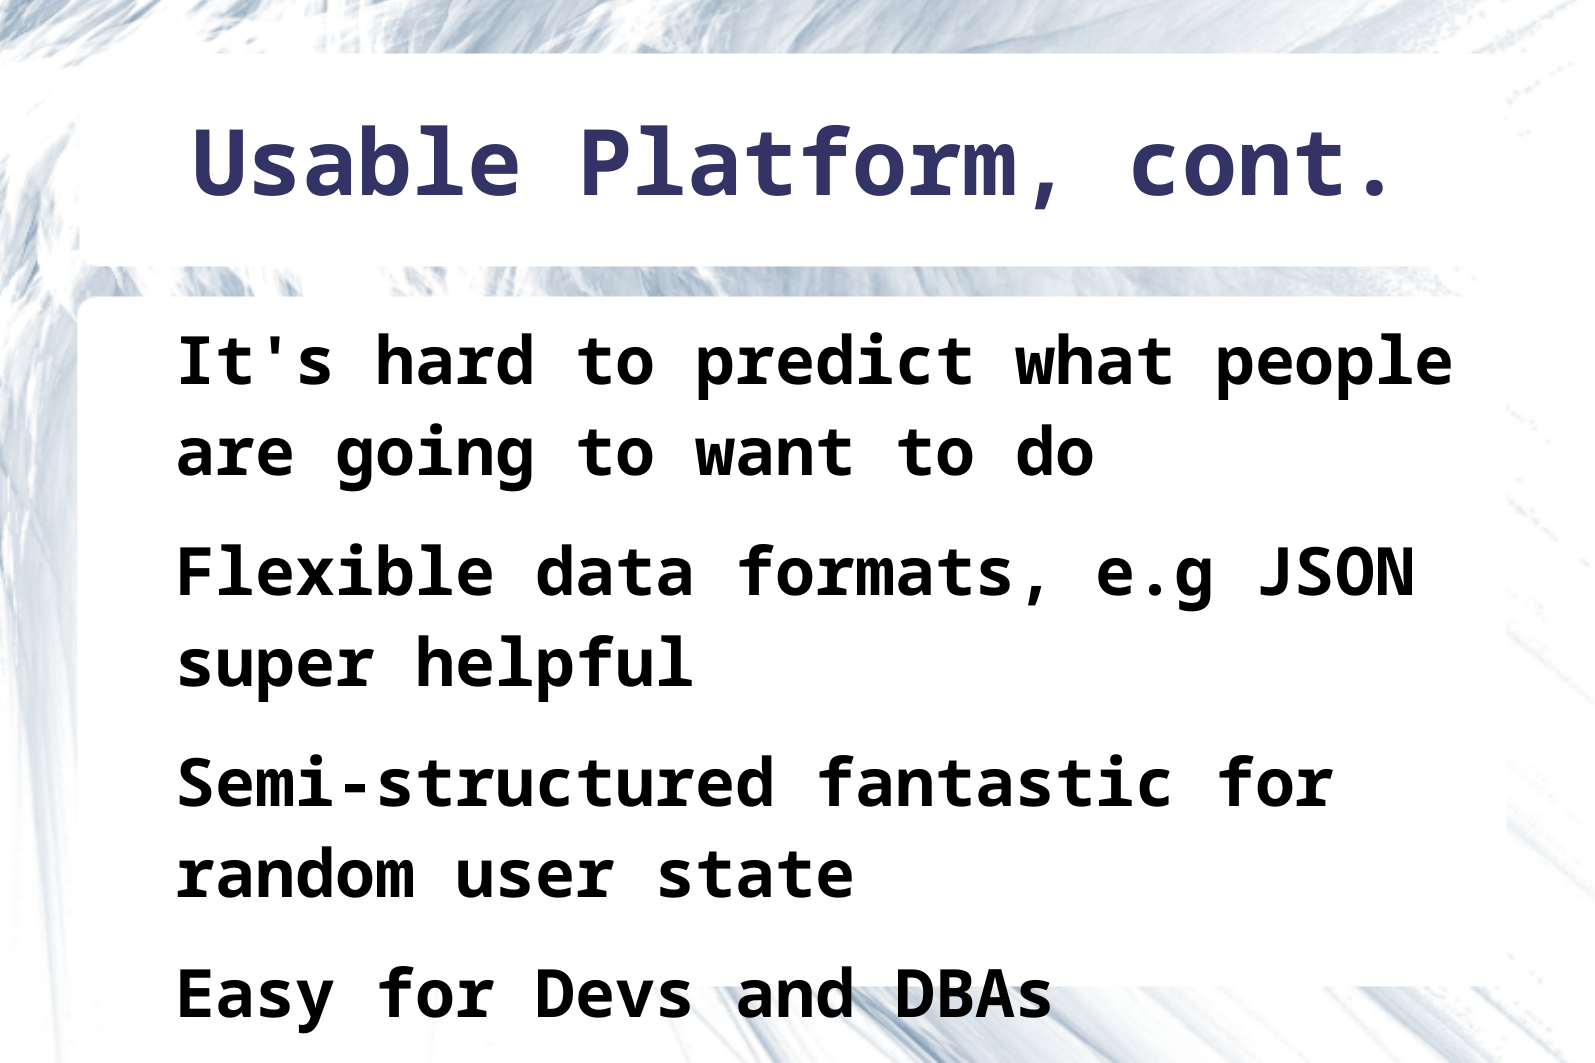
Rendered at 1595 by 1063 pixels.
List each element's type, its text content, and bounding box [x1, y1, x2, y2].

title Usable Platform, cont. [79, 62, 1515, 259]
picture [0, 0, 1595, 1063]
list It's hard to predict what people are going to want to do Flexible data formats, e.g JSON super helpful Semi-structured fantastic for random user state Easy for Devs and DBAs [104, 313, 1501, 931]
